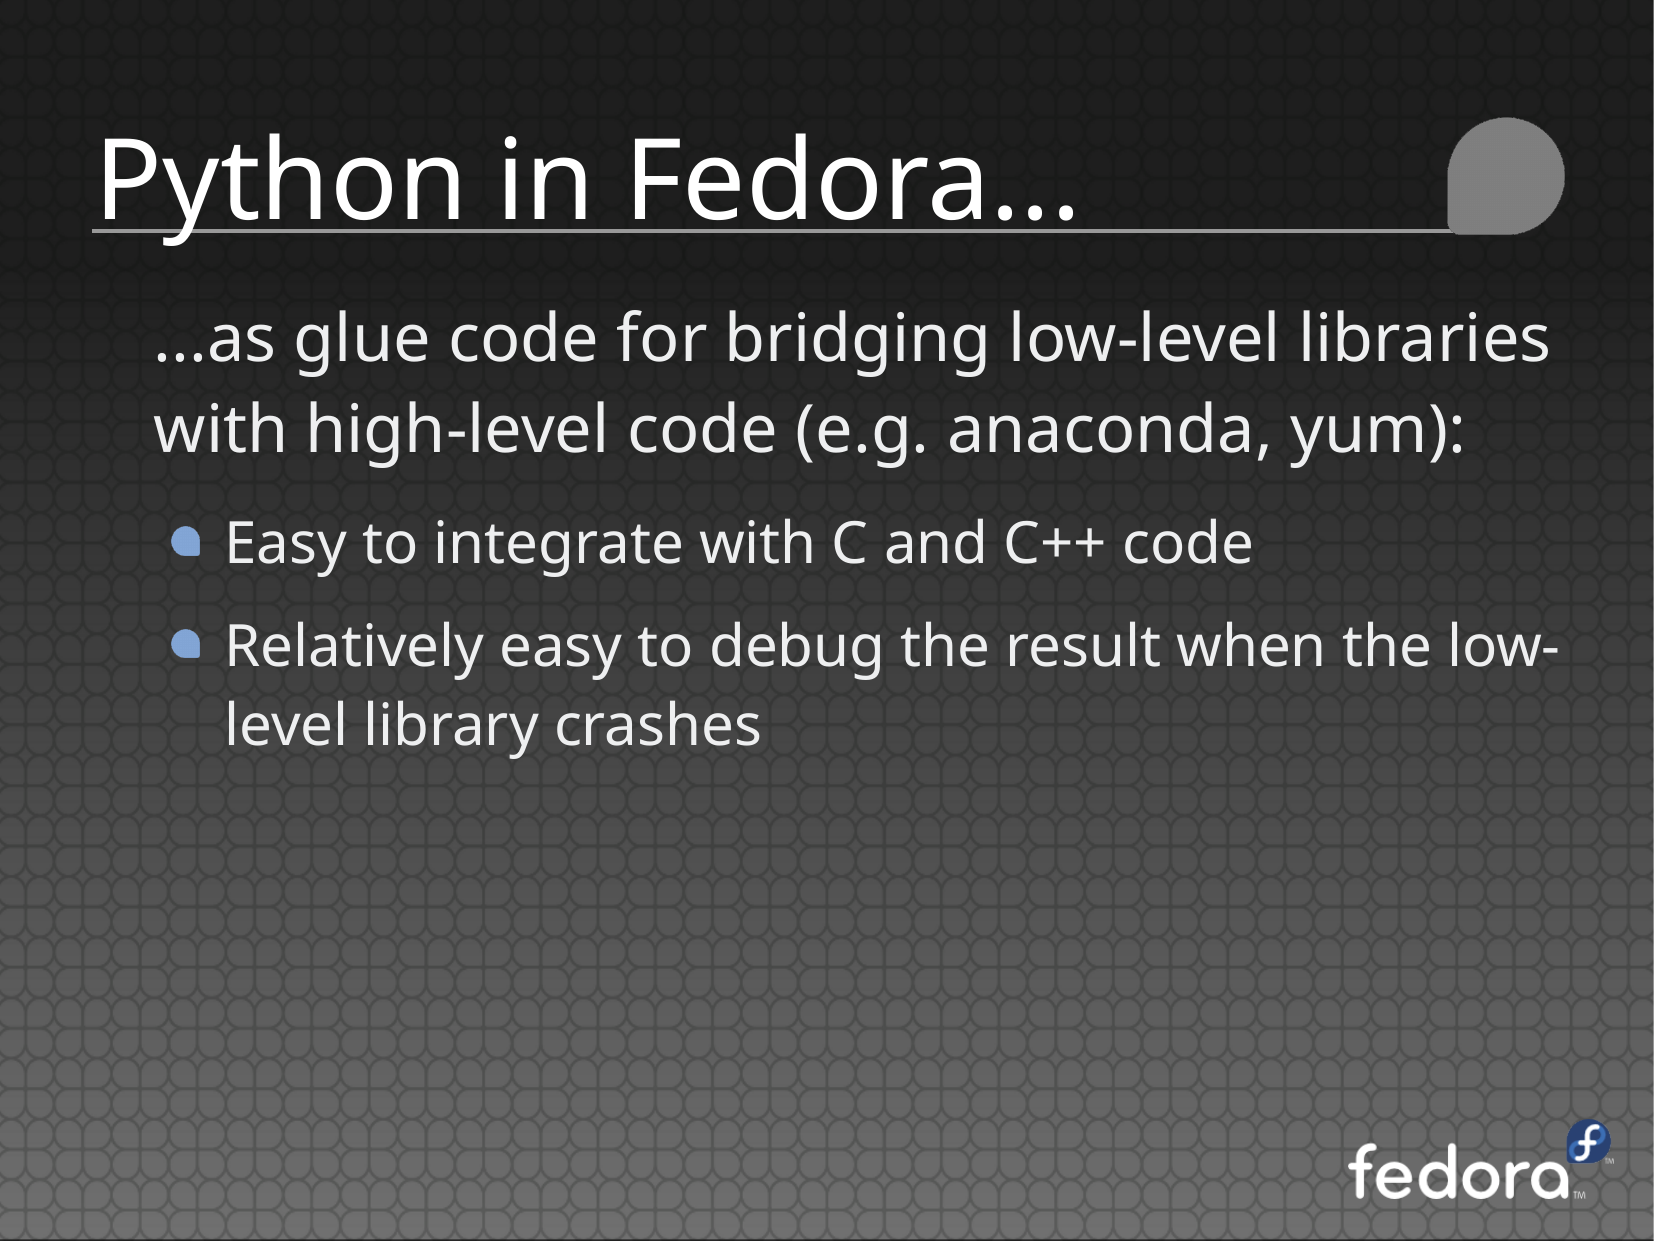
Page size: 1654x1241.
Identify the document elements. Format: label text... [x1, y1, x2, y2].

picture [0, 0, 1654, 1241]
title Python in Fedora... [94, 100, 1426, 251]
list ...as glue code for bridging low-level libraries with high-level code (e.g. anaconda, yum): Easy to integrate with C and C++ code Relatively easy to debug the result when the low-level library crashes [82, 290, 1571, 1094]
